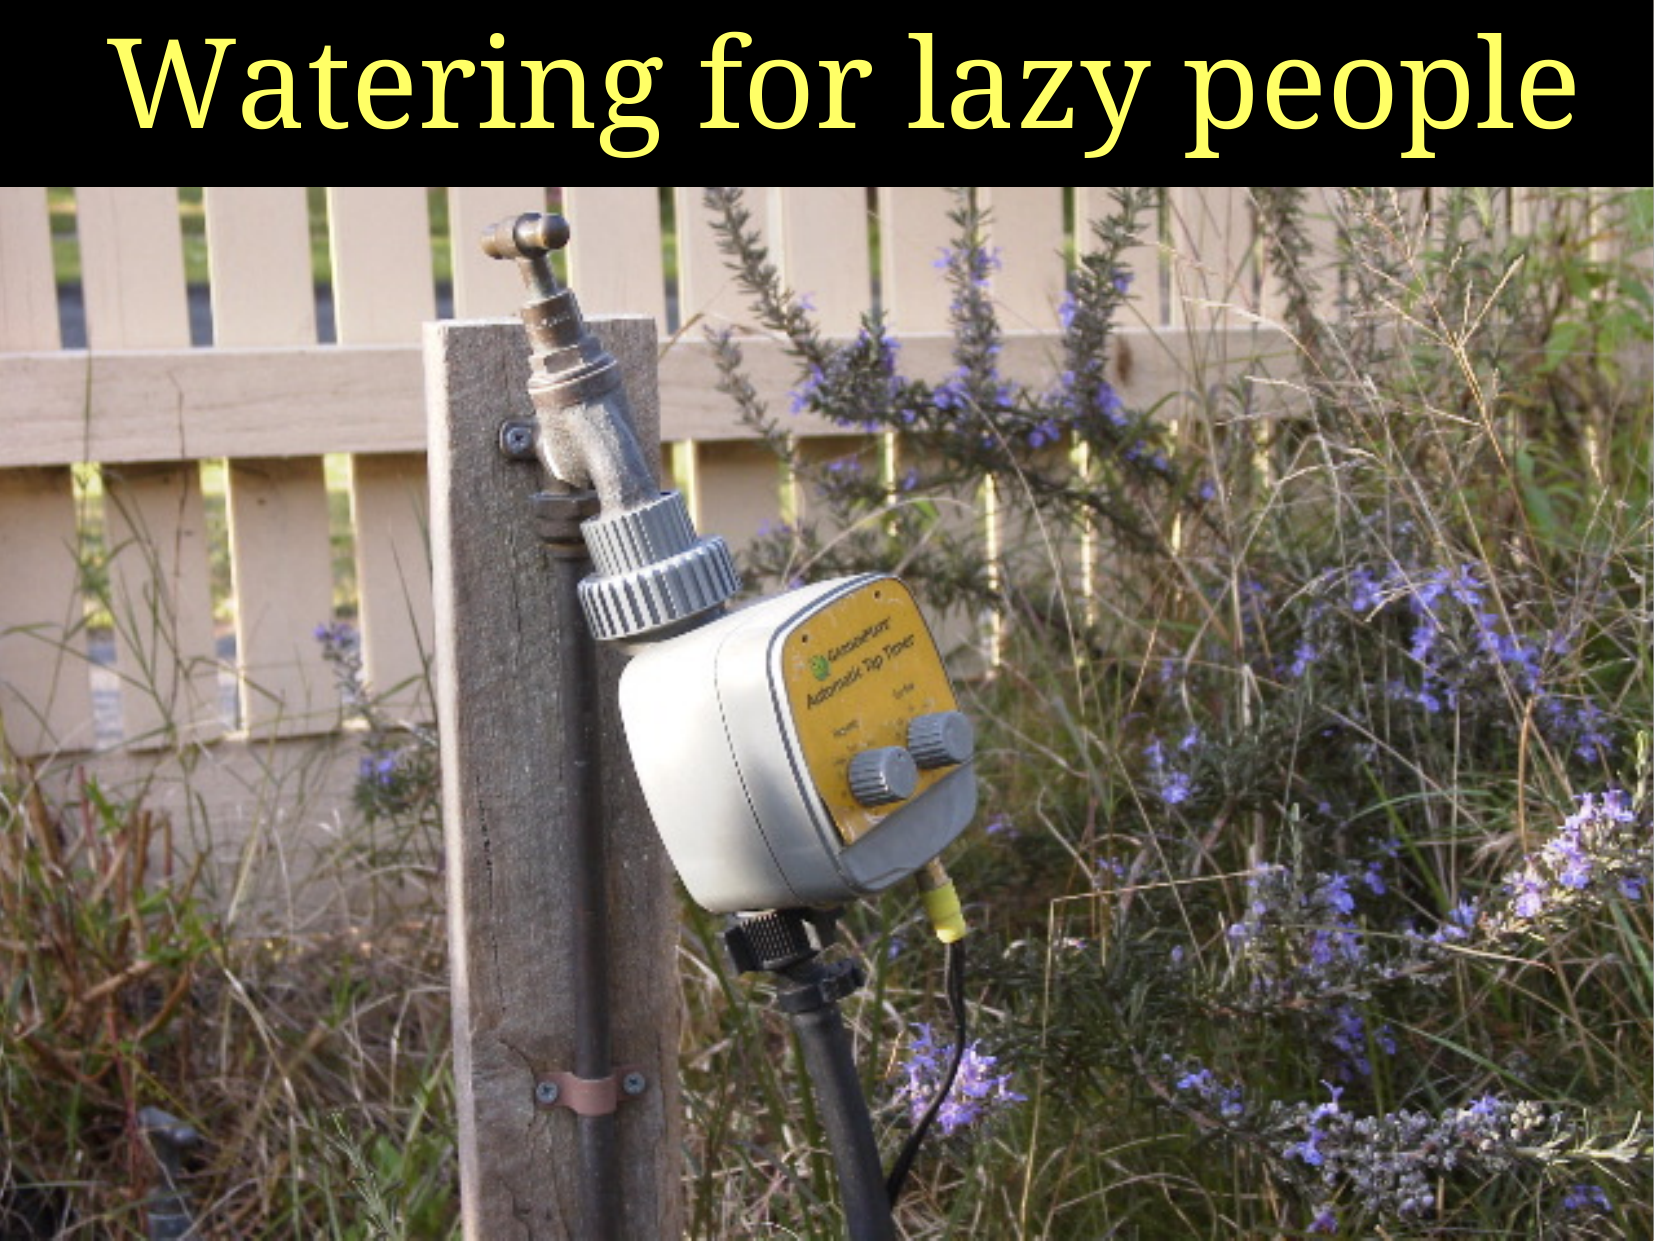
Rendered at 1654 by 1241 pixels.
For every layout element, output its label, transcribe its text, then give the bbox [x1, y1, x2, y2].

picture [0, 187, 1654, 1241]
text_box Watering for lazy people [0, 0, 1654, 187]
